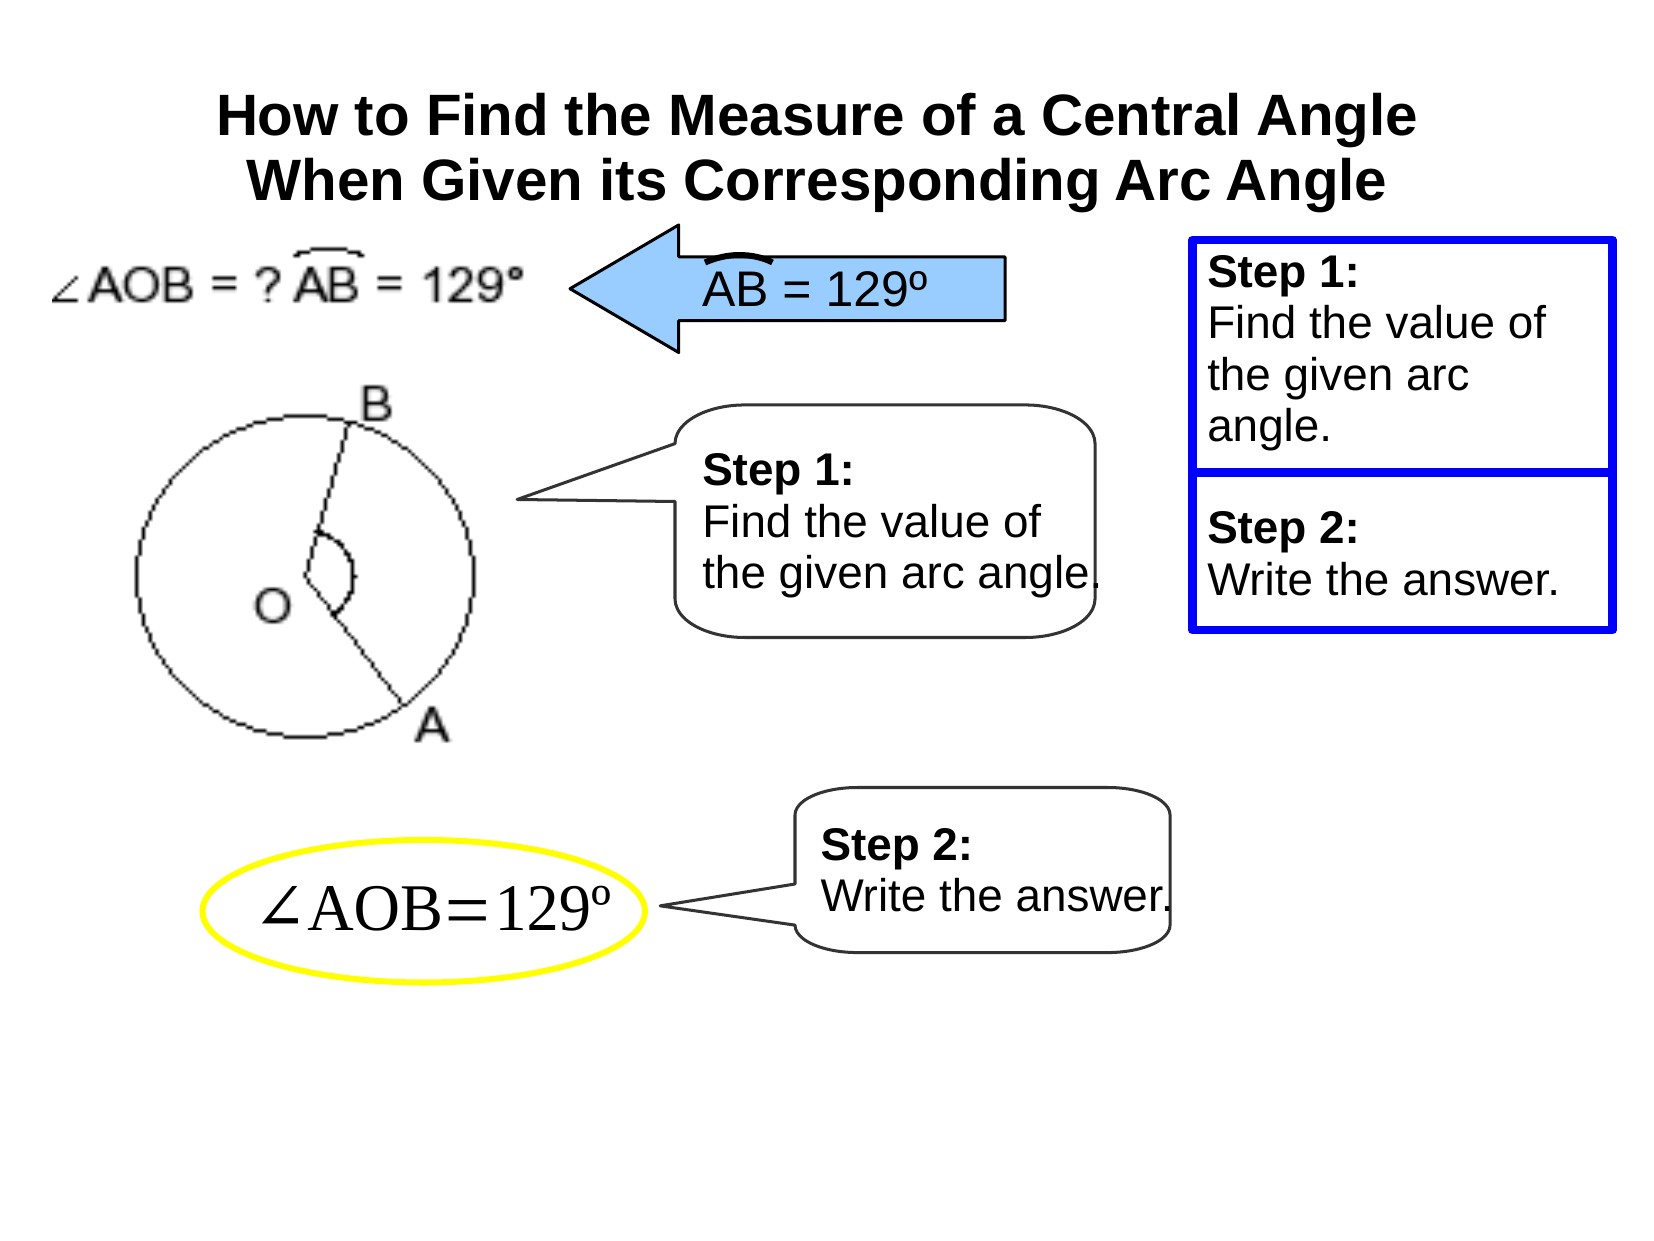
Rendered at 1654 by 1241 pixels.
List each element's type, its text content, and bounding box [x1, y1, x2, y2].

text_box Step 1: Find the value of the given arc angle. [517, 404, 1096, 638]
text_box How to Find the Measure of a Central Angle When Given its Corresponding Arc Angle [142, 75, 1493, 220]
chart [247, 871, 618, 946]
text_box Step 1: Find the value of the given arc angle. Step 2: Write the answer. [1192, 187, 1621, 767]
text_box AB = 129º [570, 224, 1006, 353]
picture [52, 239, 608, 833]
text_box Step 2: Write the answer. [660, 787, 1171, 953]
text_box Step 1: Find the value of the given arc angle. Step 2: Write the answer. [1197, 477, 1608, 626]
text_box Step 1: Find the value of the given arc angle. Step 2: Write the answer. [1197, 244, 1608, 468]
